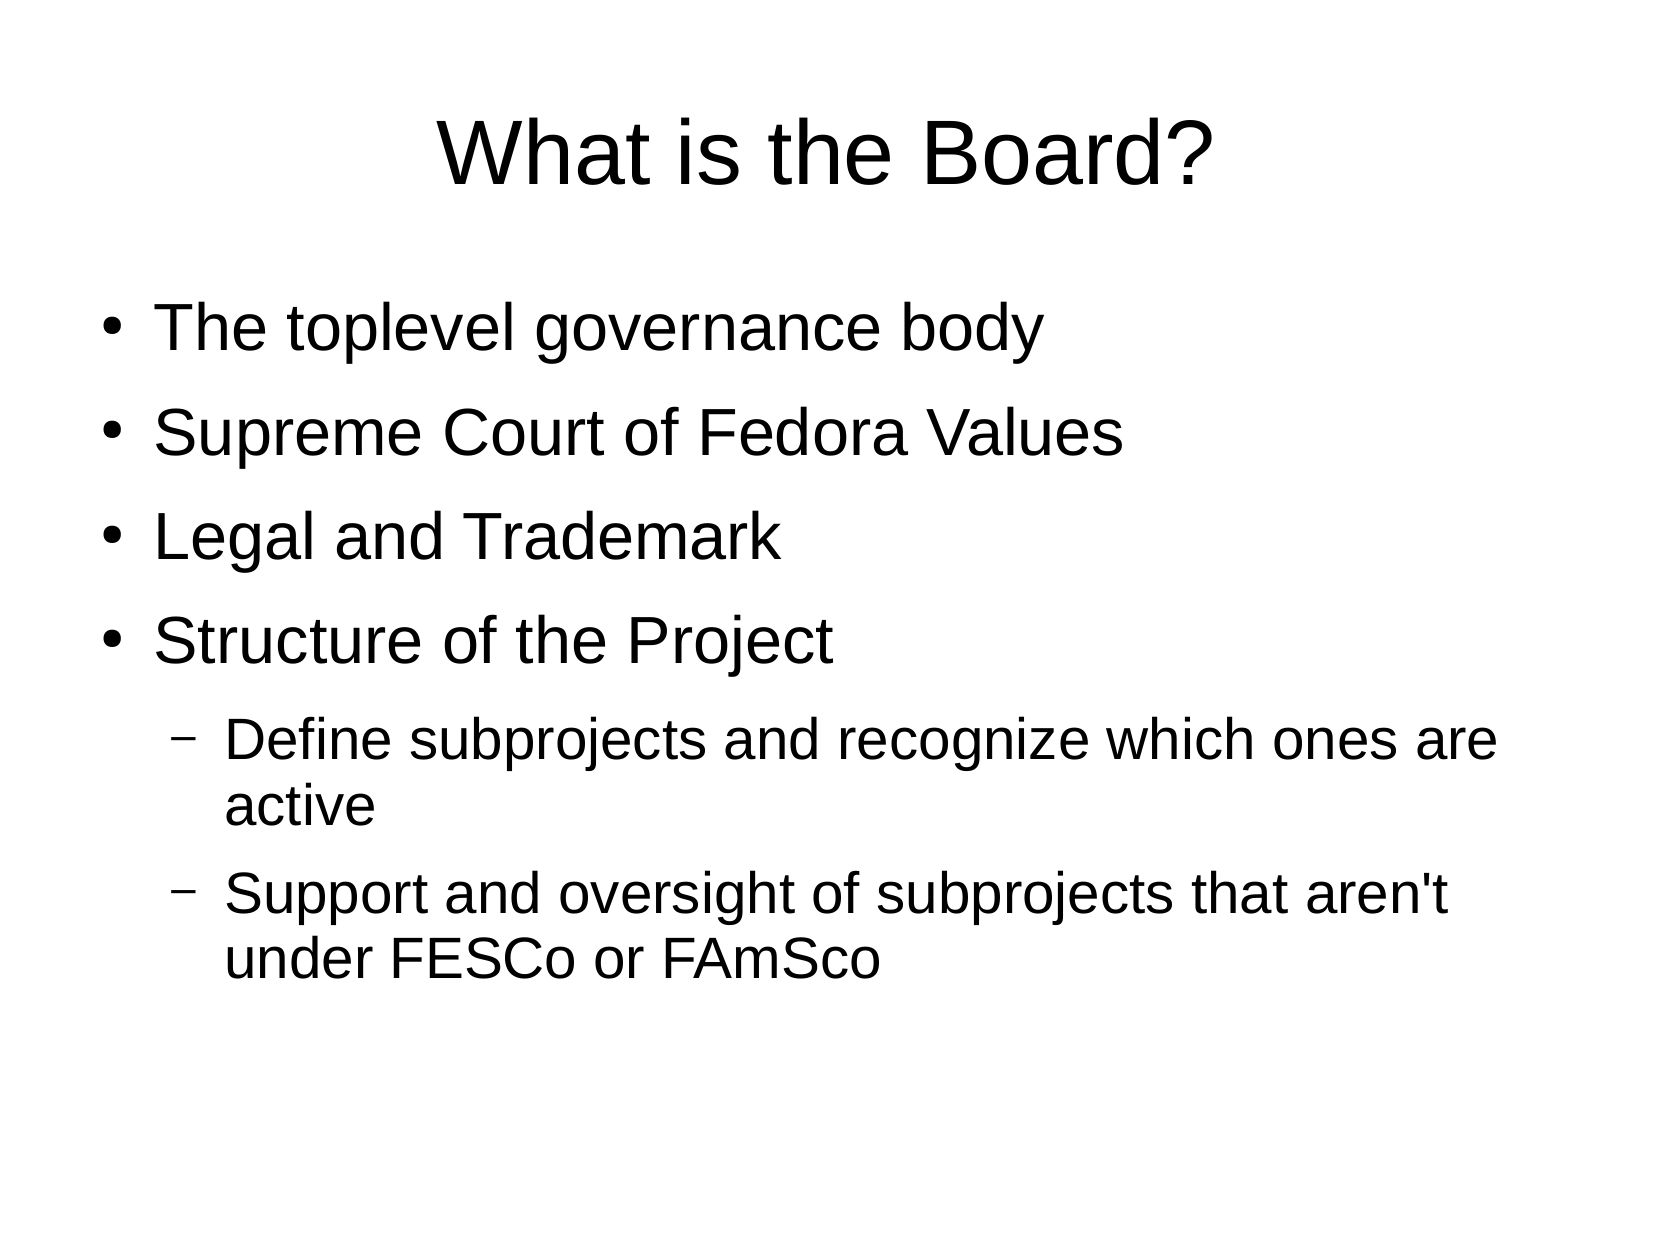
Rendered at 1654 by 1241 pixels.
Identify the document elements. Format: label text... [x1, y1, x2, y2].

title What is the Board? [82, 49, 1571, 257]
list The toplevel governance body Supreme Court of Fedora Values Legal and Trademark Structure of the Project Define subprojects and recognize which ones are active Support and oversight of subprojects that aren't under FESCo or FAmSco [82, 290, 1571, 1010]
